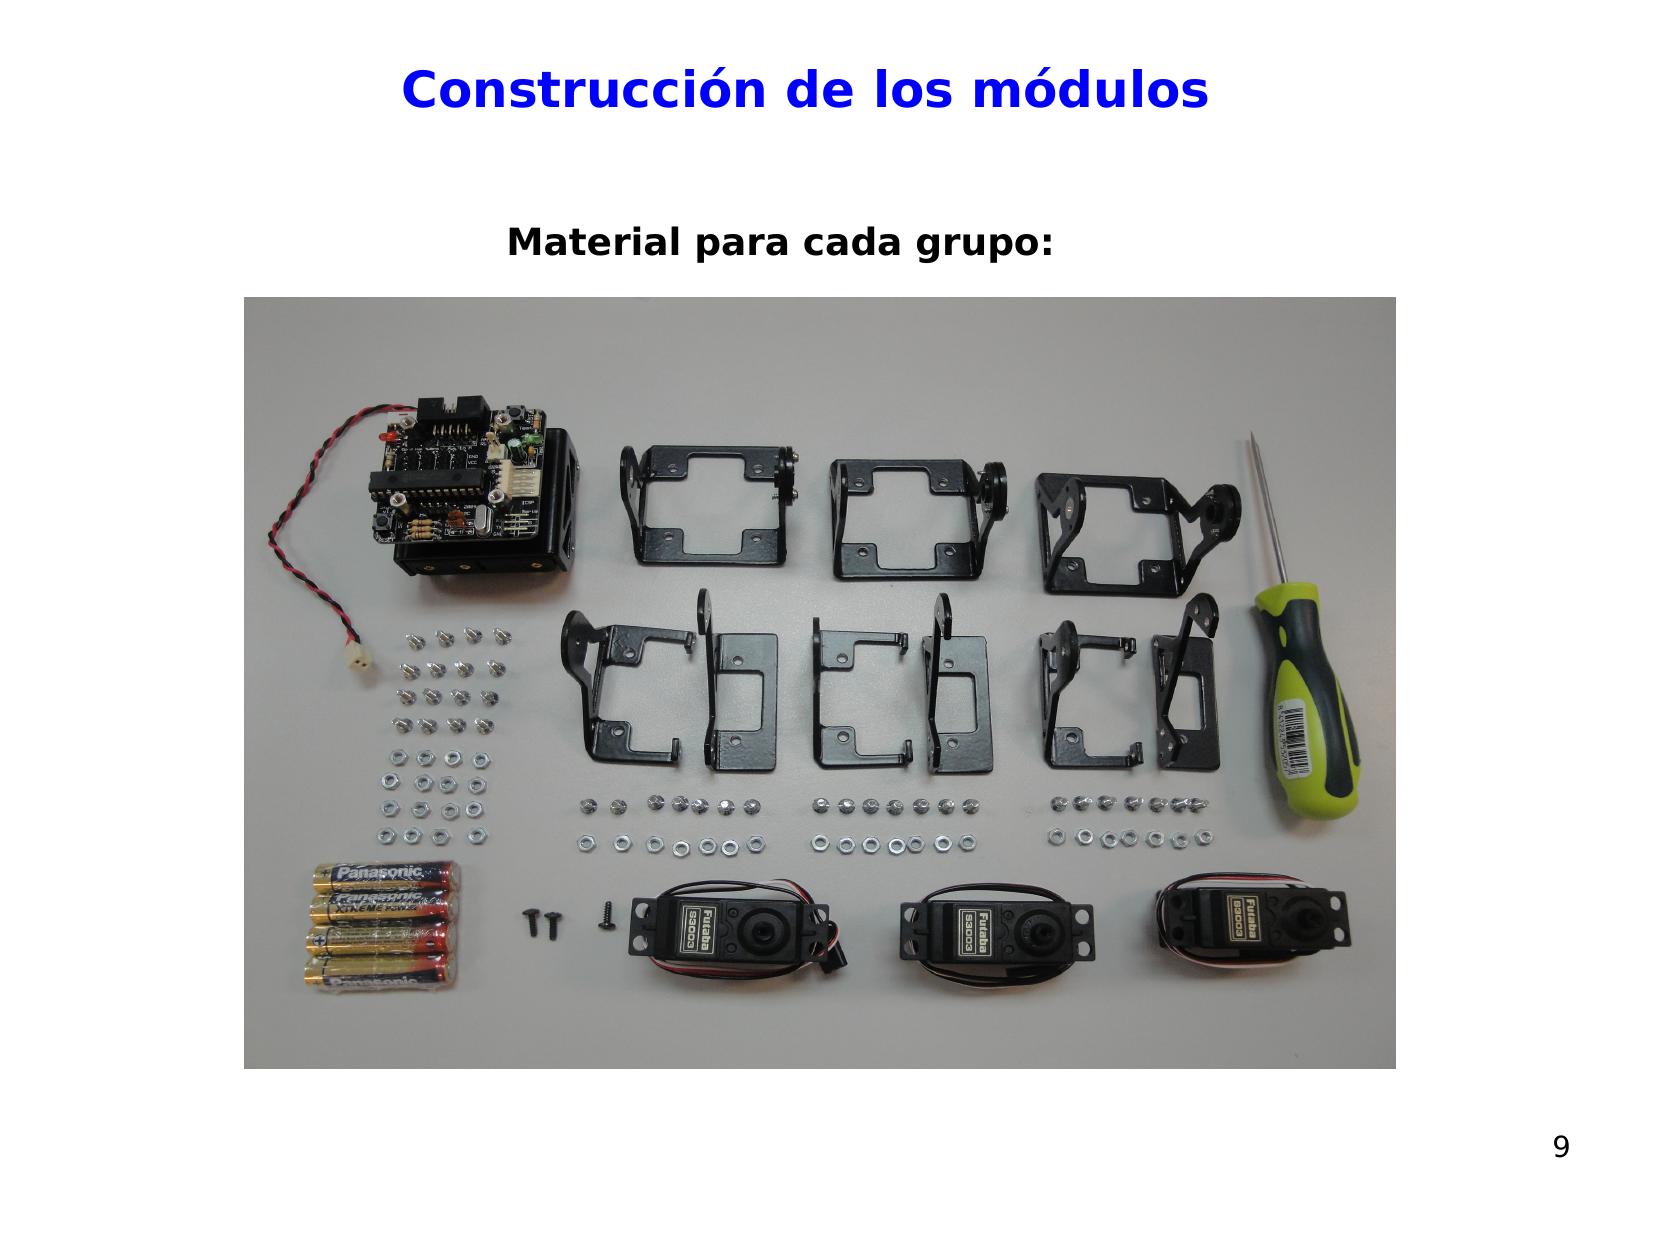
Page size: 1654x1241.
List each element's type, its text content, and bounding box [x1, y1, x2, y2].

picture [244, 297, 1396, 1069]
text_box Material para cada grupo: [491, 213, 1236, 273]
text_box Construcción de los módulos [386, 53, 1226, 127]
